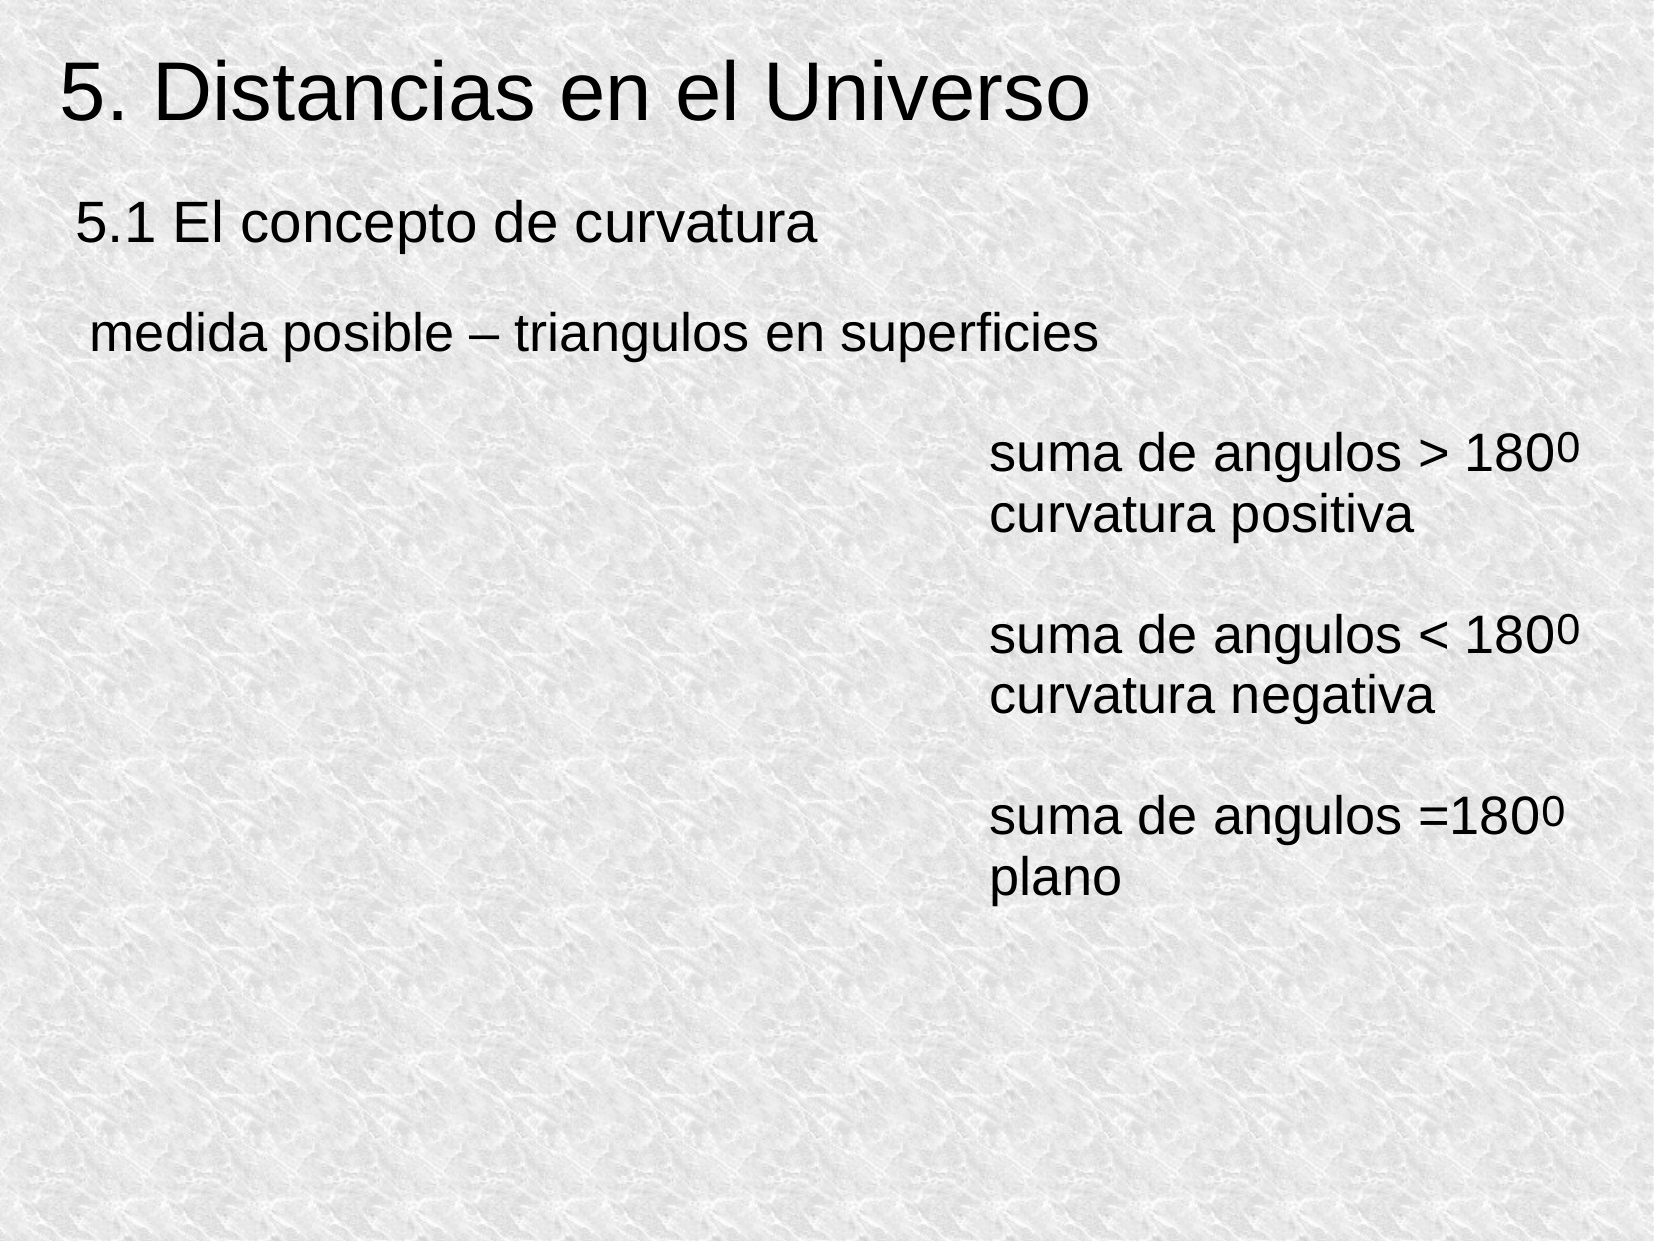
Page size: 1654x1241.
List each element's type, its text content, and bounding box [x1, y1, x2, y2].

text_box 5.1 El concepto de curvatura [60, 182, 759, 268]
picture [0, 0, 1654, 1241]
text_box suma de angulos > 1800 curvatura positiva suma de angulos < 1800 curvatura negativa suma de angulos =1800 plano [975, 415, 1528, 957]
text_box 5. Distancias en el Universo [45, 37, 1013, 153]
text_box medida posible – triangulos en superficies [75, 294, 1019, 376]
